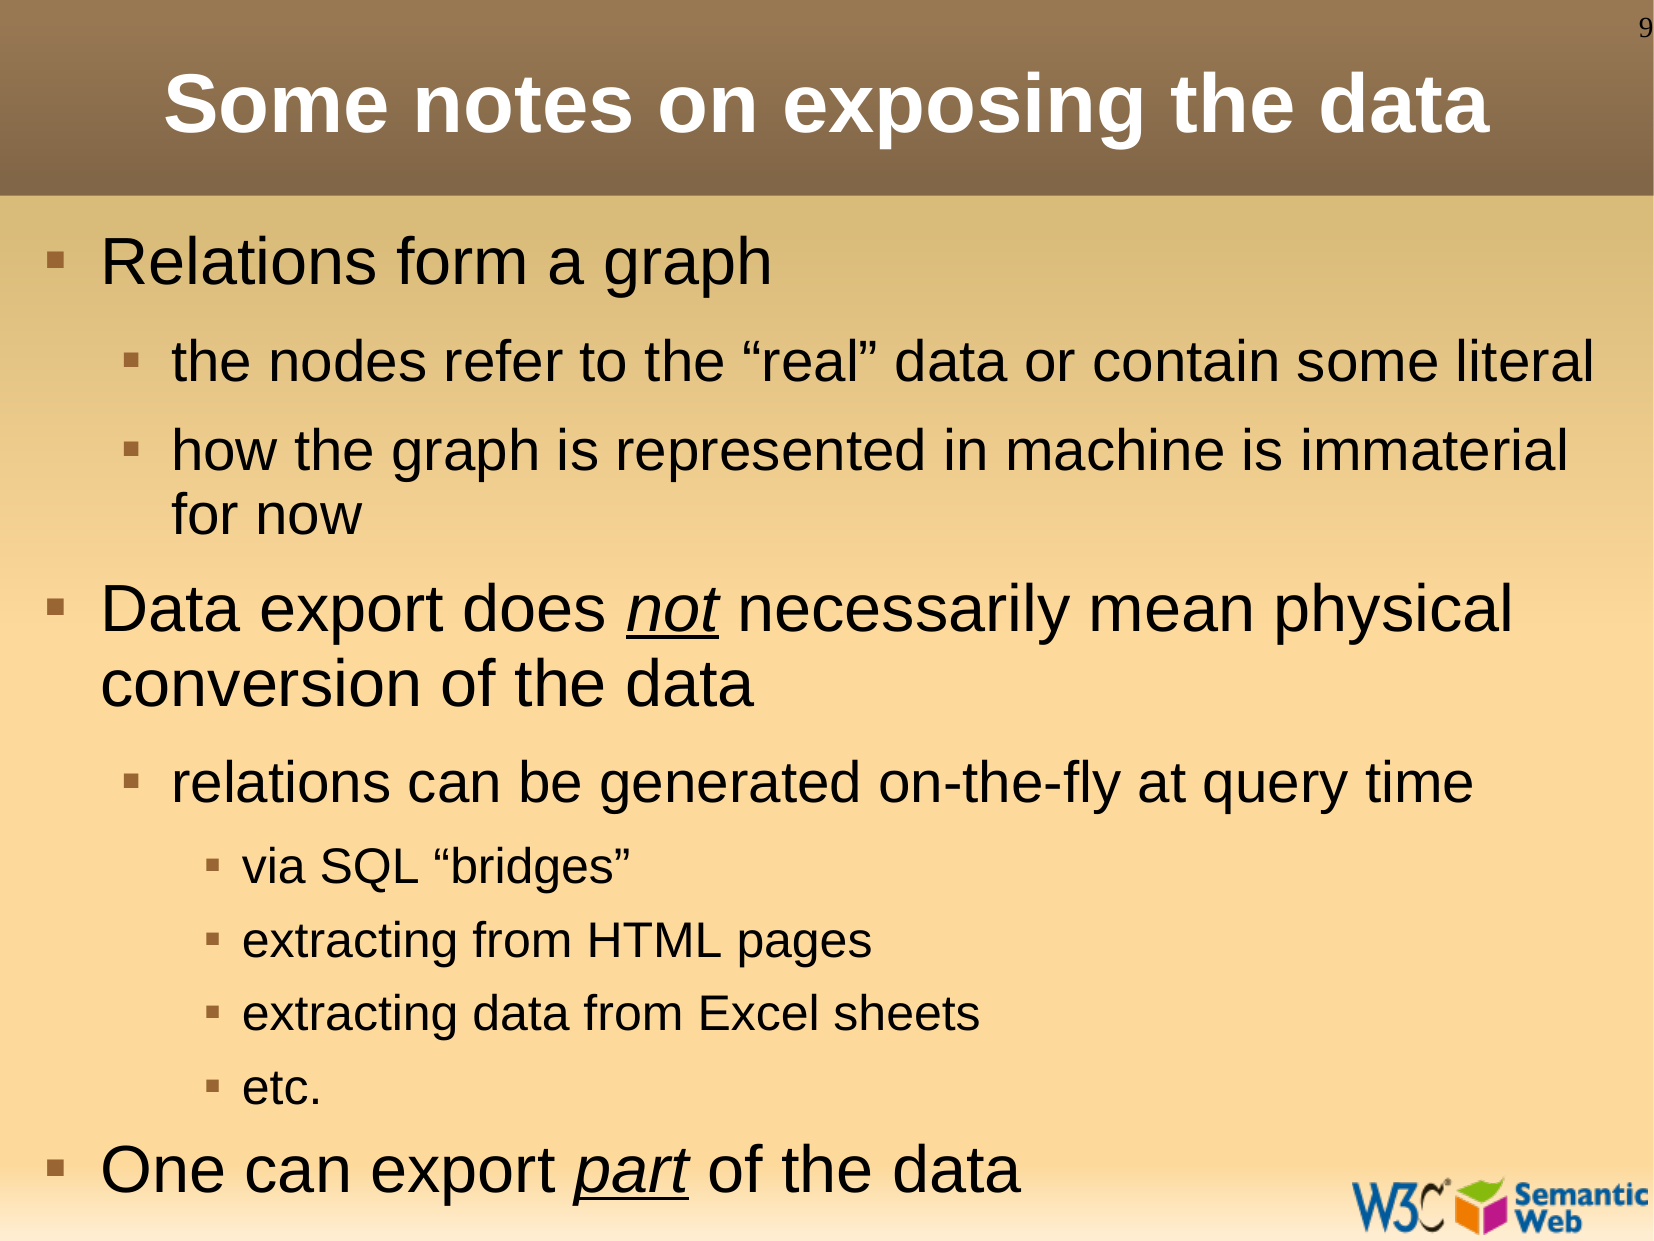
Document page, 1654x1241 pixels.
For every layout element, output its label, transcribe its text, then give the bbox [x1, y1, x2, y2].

list Relations form a graph the nodes refer to the “real” data or contain some literal how the graph is represented in machine is immaterial for now Data export does not necessarily mean physical conversion of the data relations can be generated on-the-fly at query time via SQL “bridges” extracting from HTML pages extracting data from Excel sheets etc. One can export part of the data [29, 224, 1624, 1207]
picture [0, 208, 1654, 1241]
title Some notes on exposing the data [0, 0, 1654, 208]
